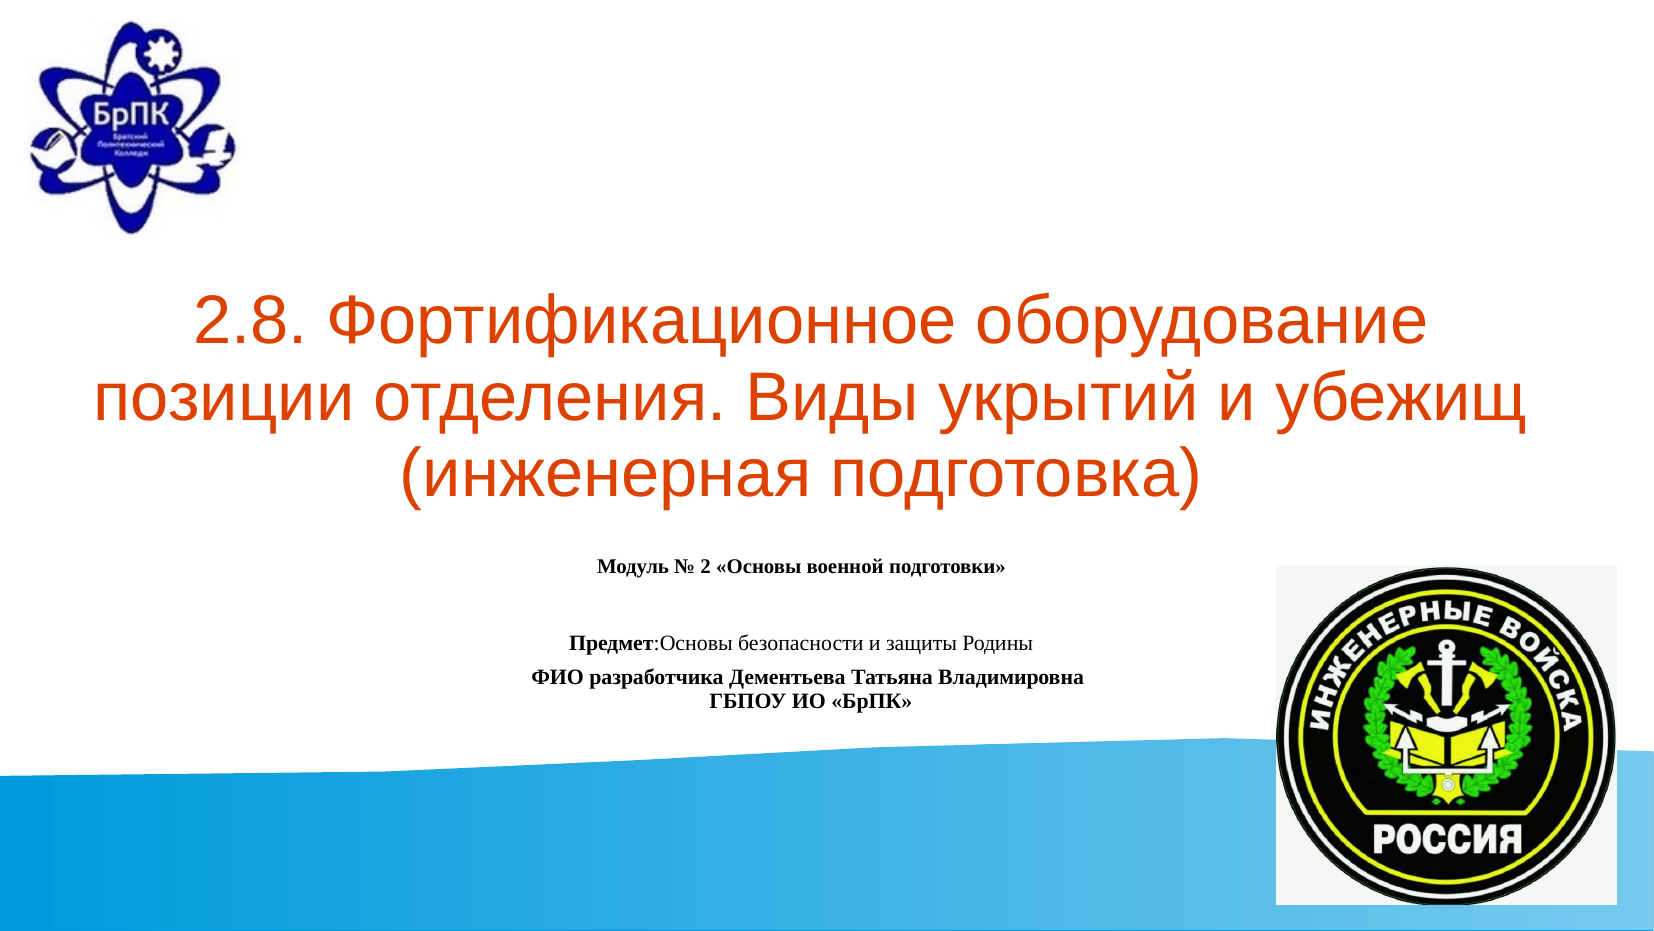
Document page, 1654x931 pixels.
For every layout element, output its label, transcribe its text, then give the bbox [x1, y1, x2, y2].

picture [23, 18, 243, 238]
title 2.8. Фортификационное оборудование позиции отделения. Виды укрытий и убежищ (инженерная подготовка) Модуль № 2 «Основы военной подготовки» Предмет:Основы безопасности и защиты Родины ФИО разработчика Дементьева Татьяна Владимировна ГБПОУ ИО «БрПК» [72, 280, 1550, 714]
picture [1276, 565, 1617, 905]
